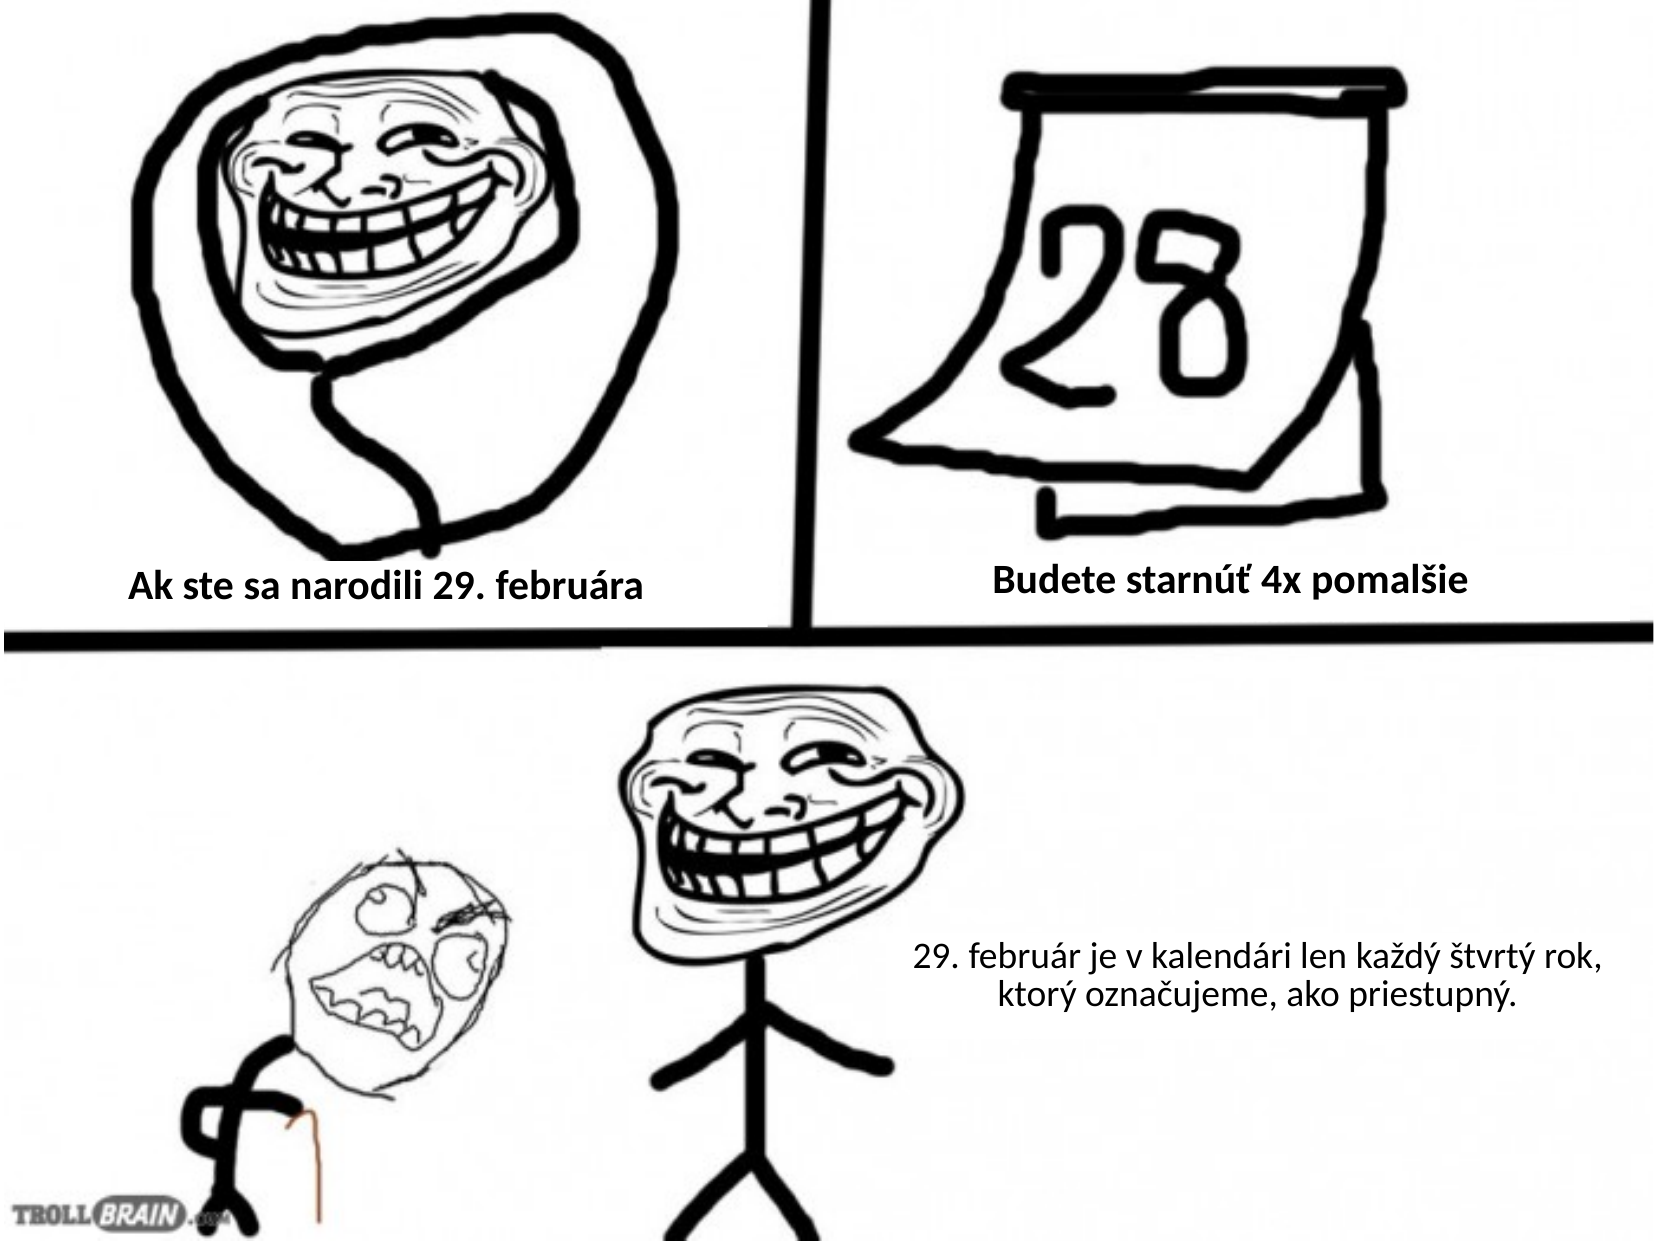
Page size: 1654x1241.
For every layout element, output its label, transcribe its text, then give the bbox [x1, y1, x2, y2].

picture [4, 0, 1654, 1241]
text_box 29. február je v kalendári len každý štvrtý rok, ktorý označujeme, ako priestupný. [885, 933, 1630, 1040]
text_box Ak ste sa narodili 29. februára [4, 561, 768, 627]
text_box Budete starnúť 4x pomalšie [831, 555, 1630, 621]
